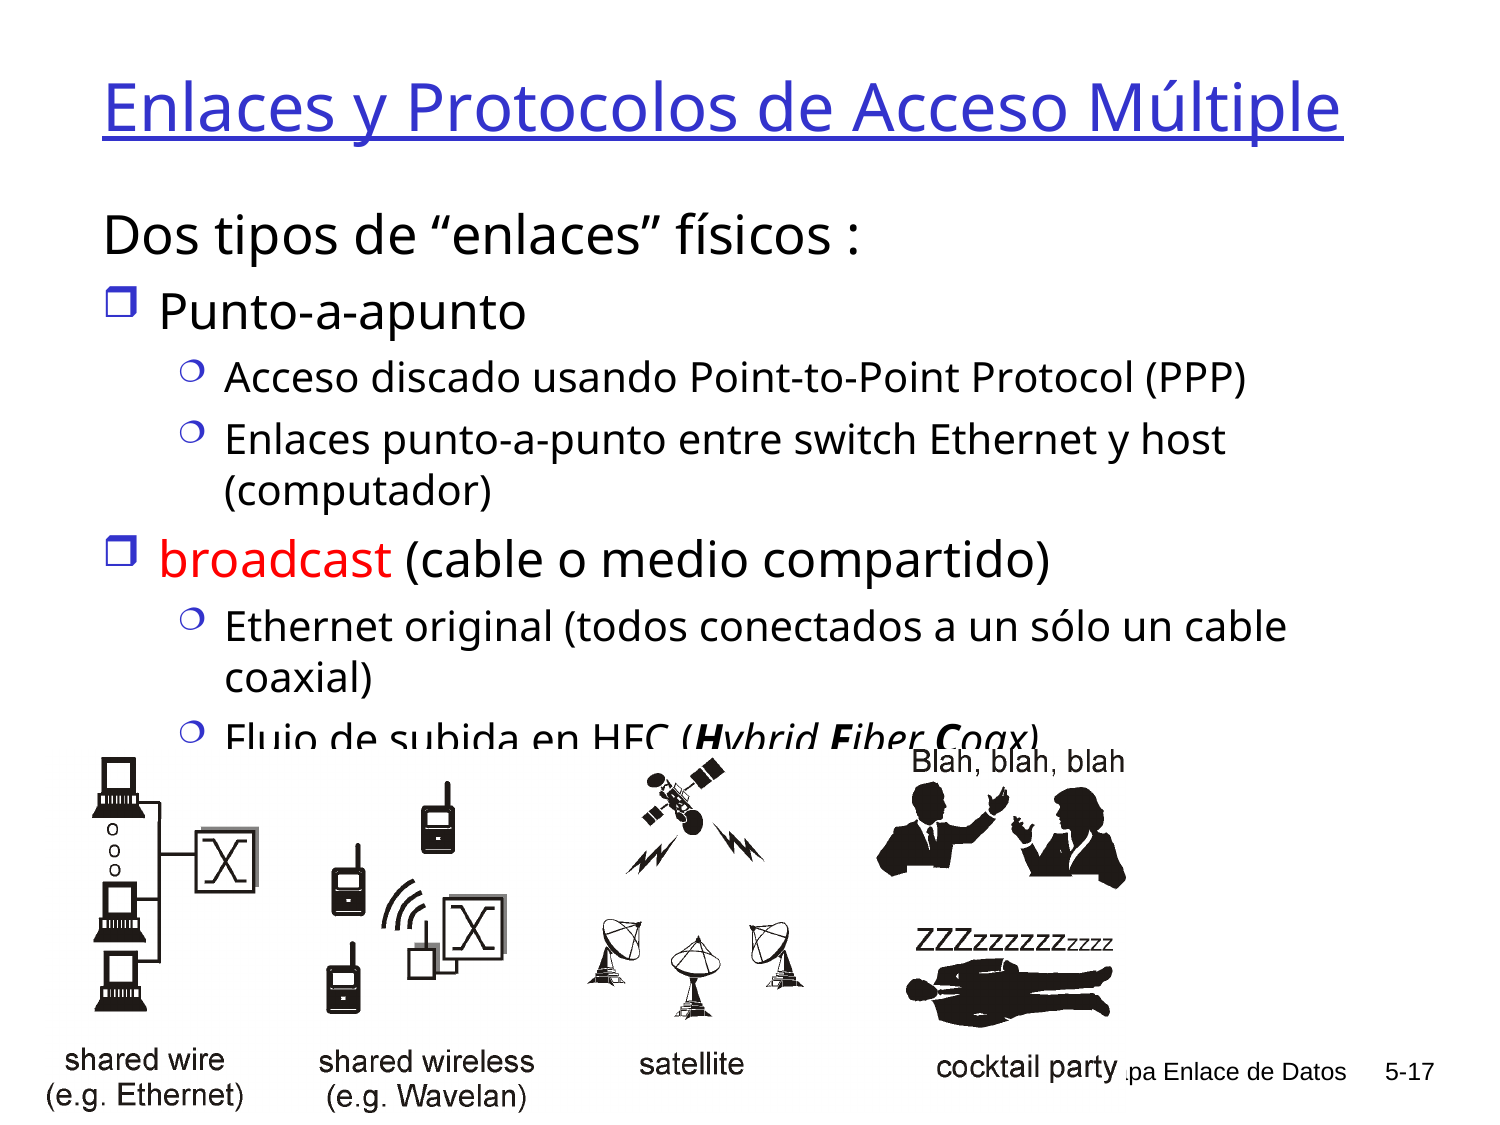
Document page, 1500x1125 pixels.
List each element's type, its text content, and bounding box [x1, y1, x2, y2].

list Dos tipos de “enlaces” físicos : Punto-a-apunto Acceso discado usando Point-to-Point Protocol (PPP) Enlaces punto-a-punto entre switch Ethernet y host (computador) broadcast (cable o medio compartido) Ethernet original (todos conectados a un sólo un cable coaxial) Flujo de subida en HFC (Hybrid Fiber Coax) 802.11 LAN inalámbrica [87, 193, 1426, 1050]
picture [45, 749, 1126, 1113]
title Enlaces y Protocolos de Acceso Múltiple [87, 23, 1426, 188]
